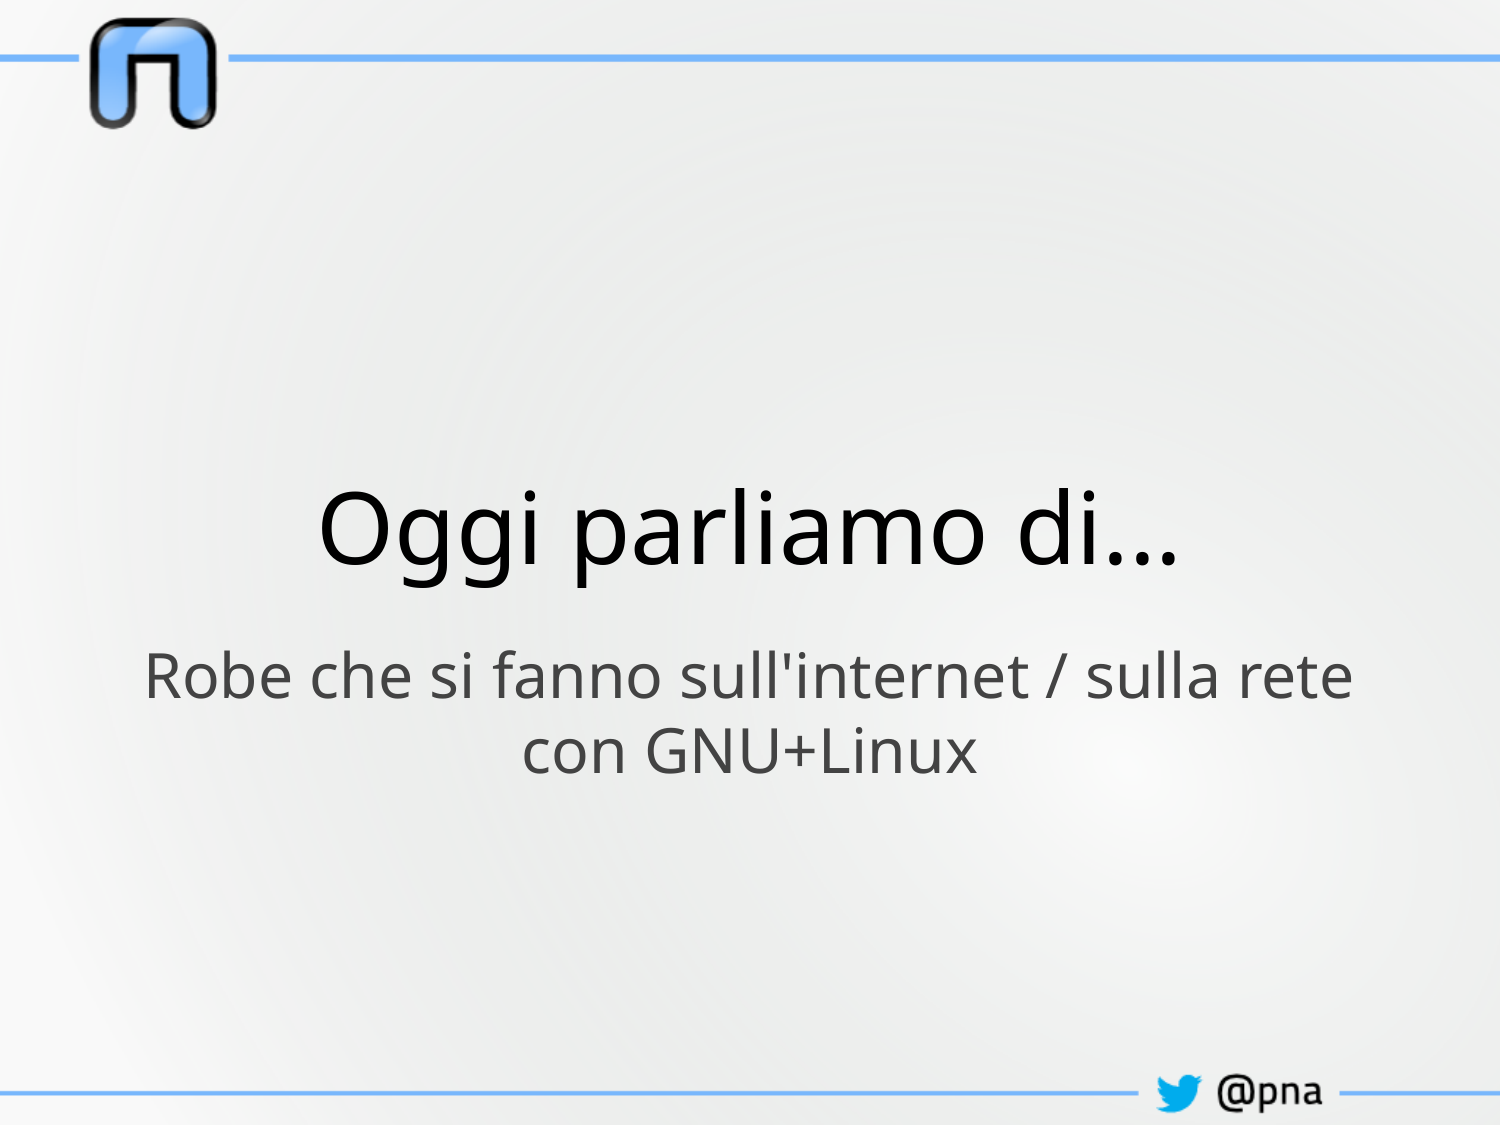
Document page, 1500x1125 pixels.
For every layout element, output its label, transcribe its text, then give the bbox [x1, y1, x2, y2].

subtitle Robe che si fanno sull'internet / sulla rete con GNU+Linux [112, 621, 1388, 793]
picture [0, 0, 1500, 1125]
title Oggi parliamo di... [112, 346, 1388, 600]
